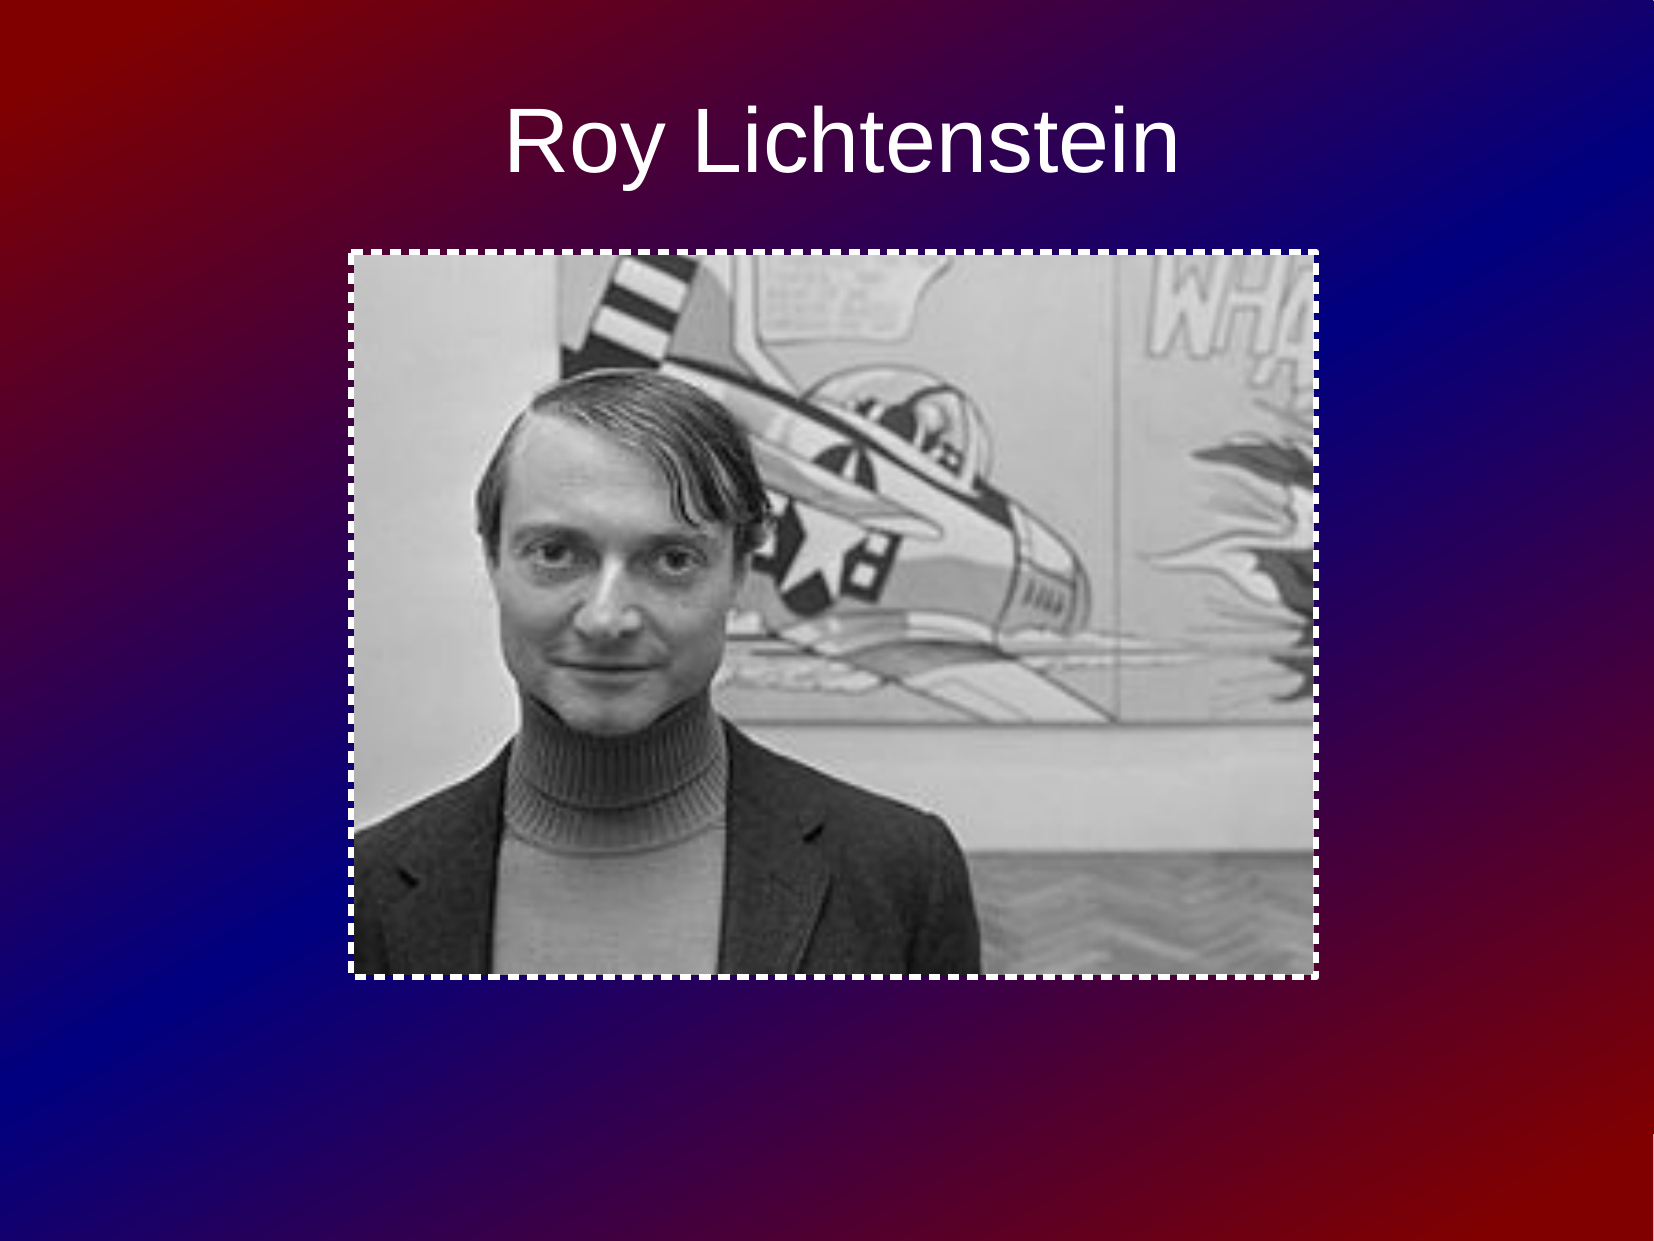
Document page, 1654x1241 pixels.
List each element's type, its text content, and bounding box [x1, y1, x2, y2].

picture [354, 255, 1314, 975]
title Roy Lichtenstein [98, 37, 1587, 244]
